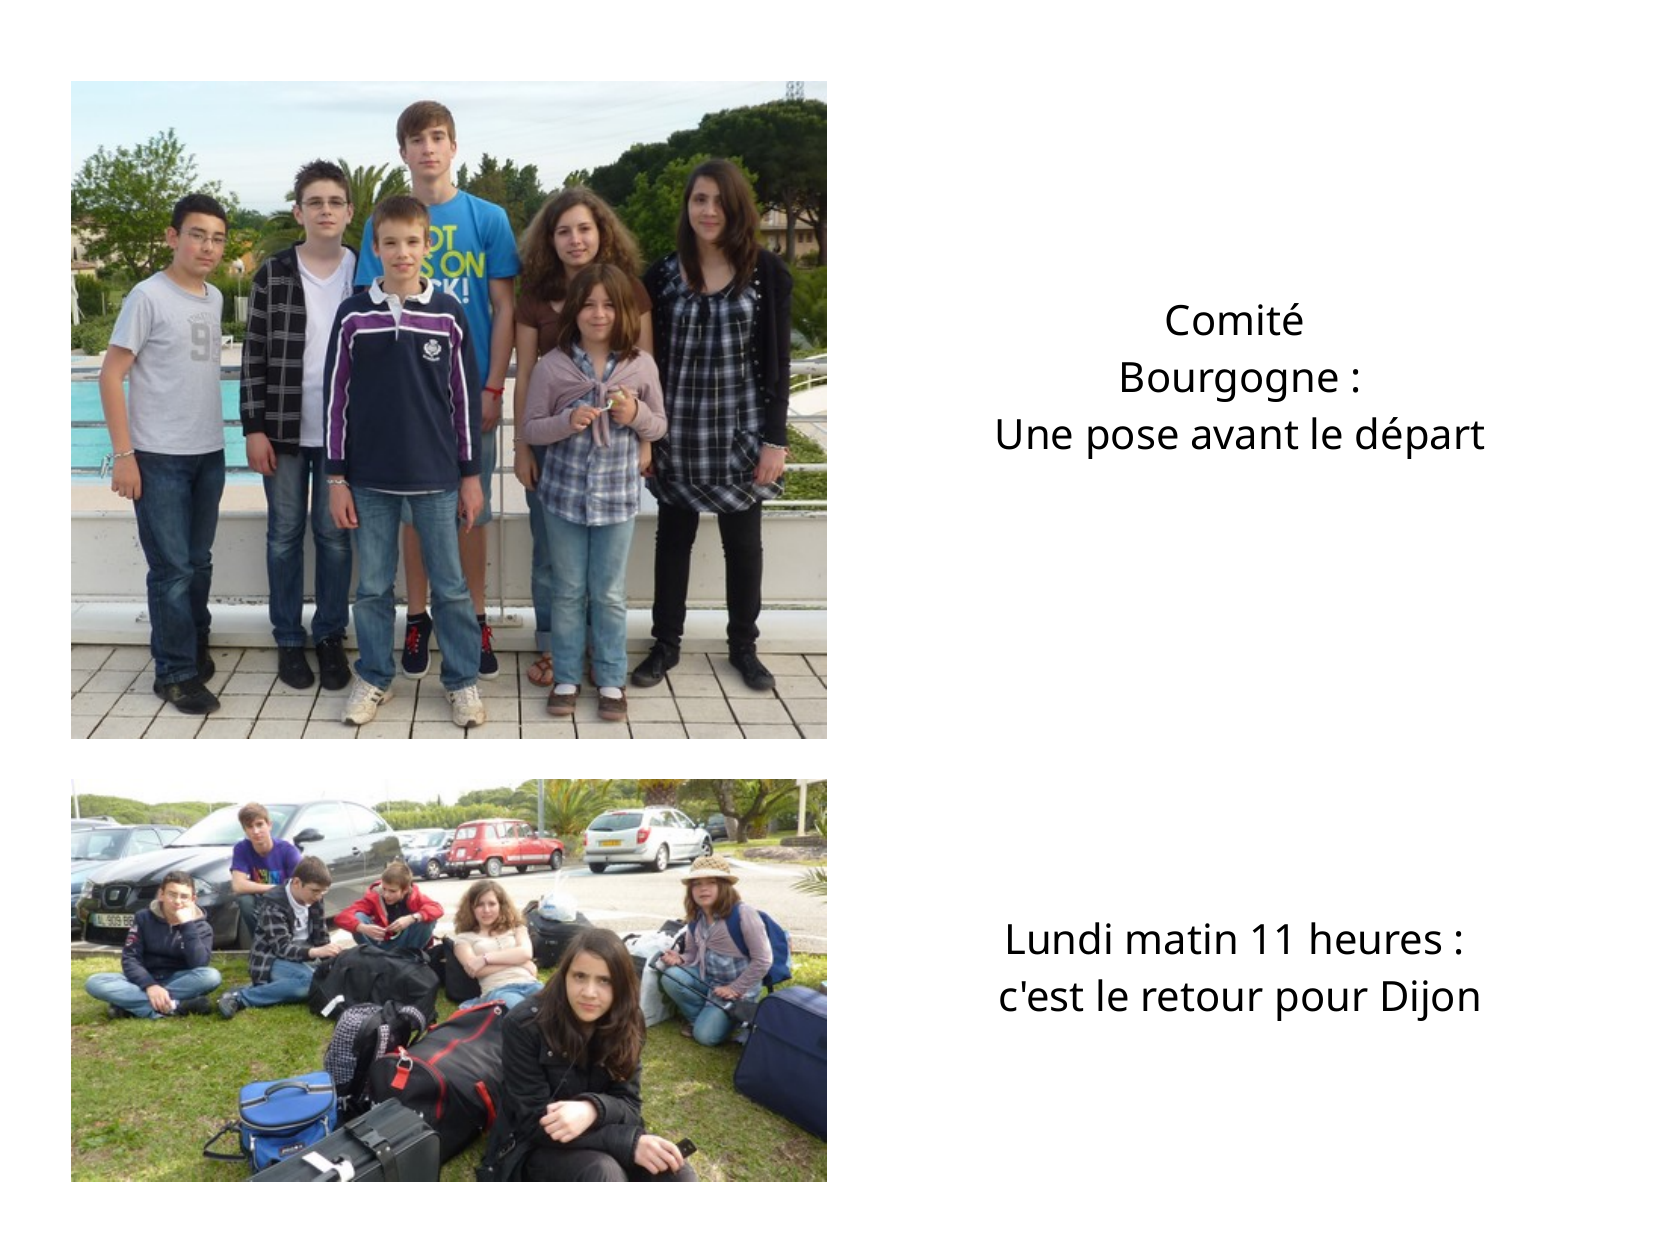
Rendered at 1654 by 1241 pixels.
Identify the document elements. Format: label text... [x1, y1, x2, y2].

picture [71, 779, 827, 1182]
text_box Comité Bourgogne : Une pose avant le départ [944, 283, 1536, 473]
text_box Lundi matin 11 heures : c'est le retour pour Dijon [885, 902, 1595, 1034]
picture [71, 81, 827, 739]
